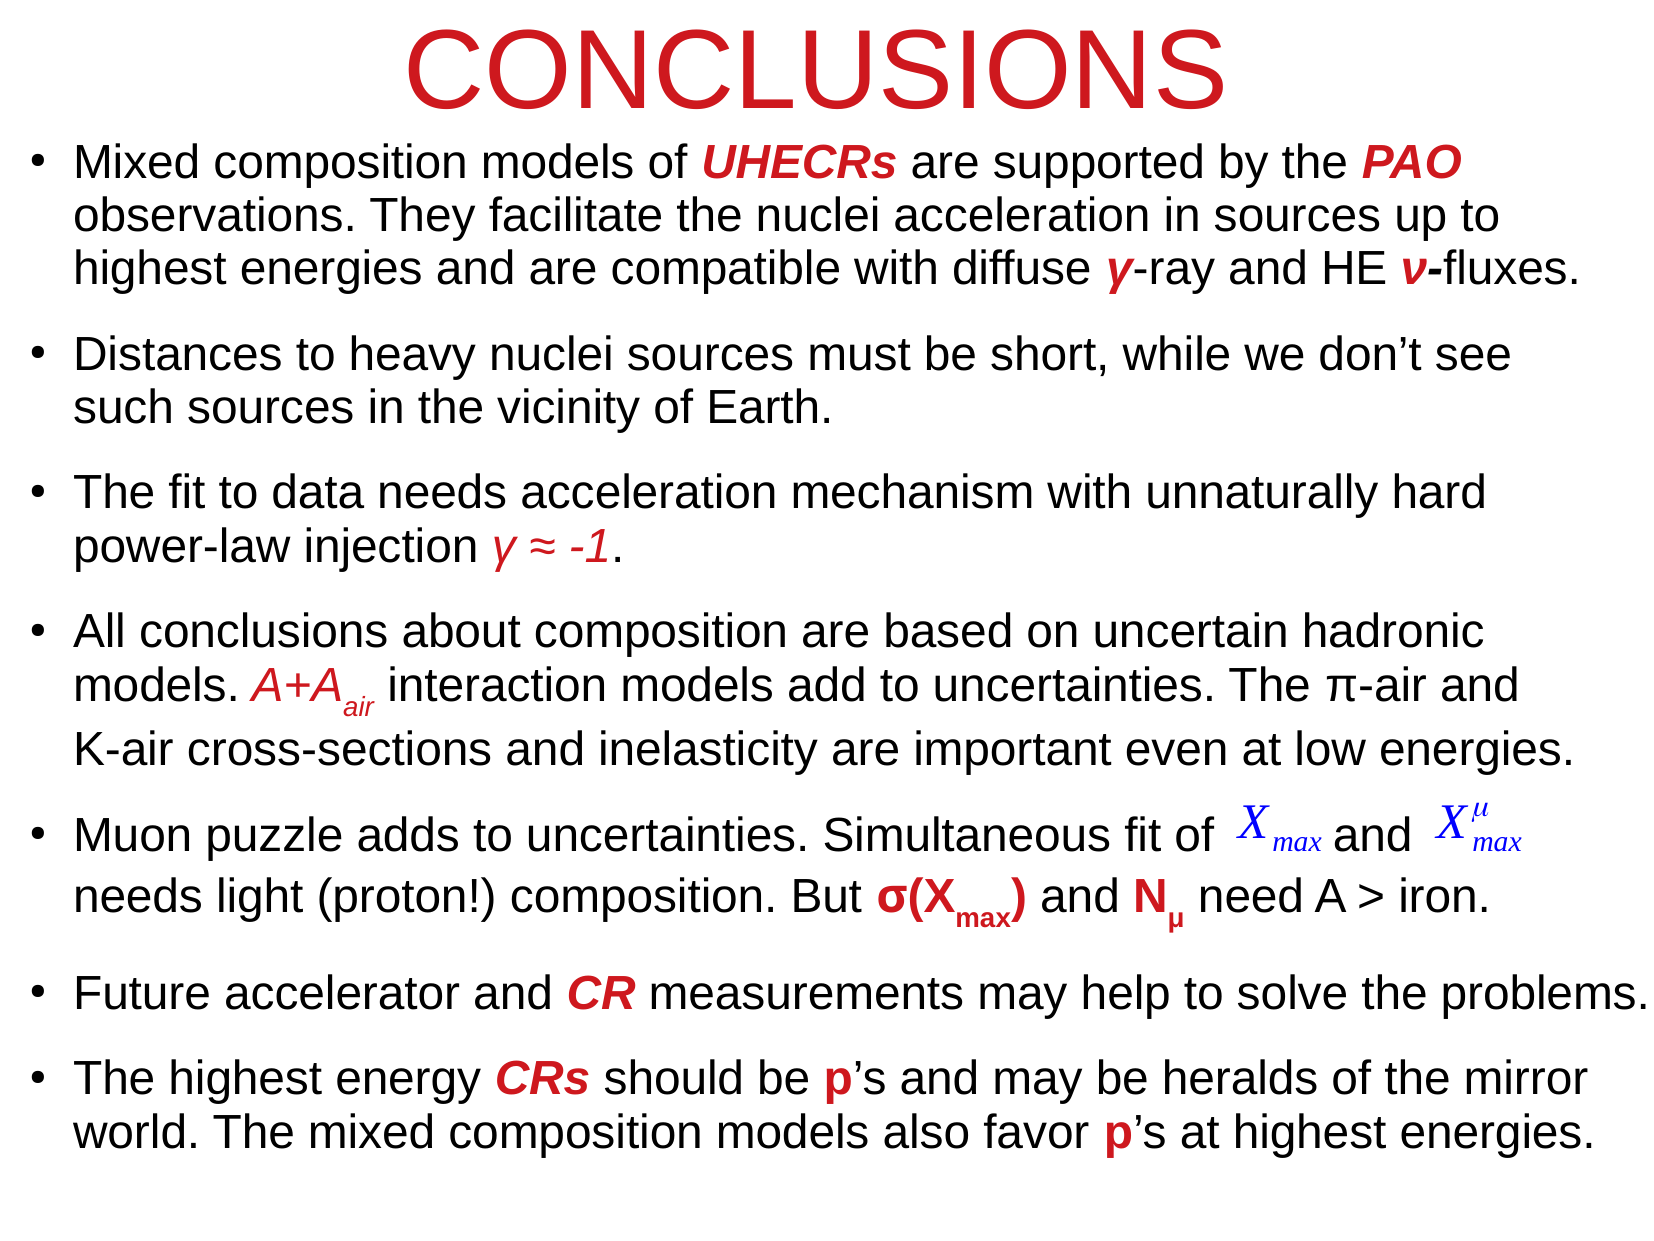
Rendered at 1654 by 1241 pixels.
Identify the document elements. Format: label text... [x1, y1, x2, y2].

chart [1226, 795, 1530, 858]
title CONCLUSIONS [72, 6, 1561, 133]
list Mixed composition models of UHECRs are supported by the PAO observations. They facilitate the nuclei acceleration in sources up to highest energies and are compatible with diffuse γ-ray and HE ν-fluxes. Distances to heavy nuclei sources must be short, while we don’t see such sources in the vicinity of Earth. The fit to data needs acceleration mechanism with unnaturally hard power-law injection γ ≈ -1. All conclusions about composition are based on uncertain hadronic models. A+Aair interaction models add to uncertainties. The π-air and K-air cross-sections and inelasticity are important even at low energies. Muon puzzle adds to uncertainties. Simultaneous fit of and needs light (proton!) composition. But σ(Xmax) and Nμ need A > iron. Future accelerator and CR measurements may help to solve the problems. The highest energy CRs should be p’s and may be heralds of the mirror world. The mixed composition models also favor p’s at highest energies. [15, 135, 1653, 1186]
